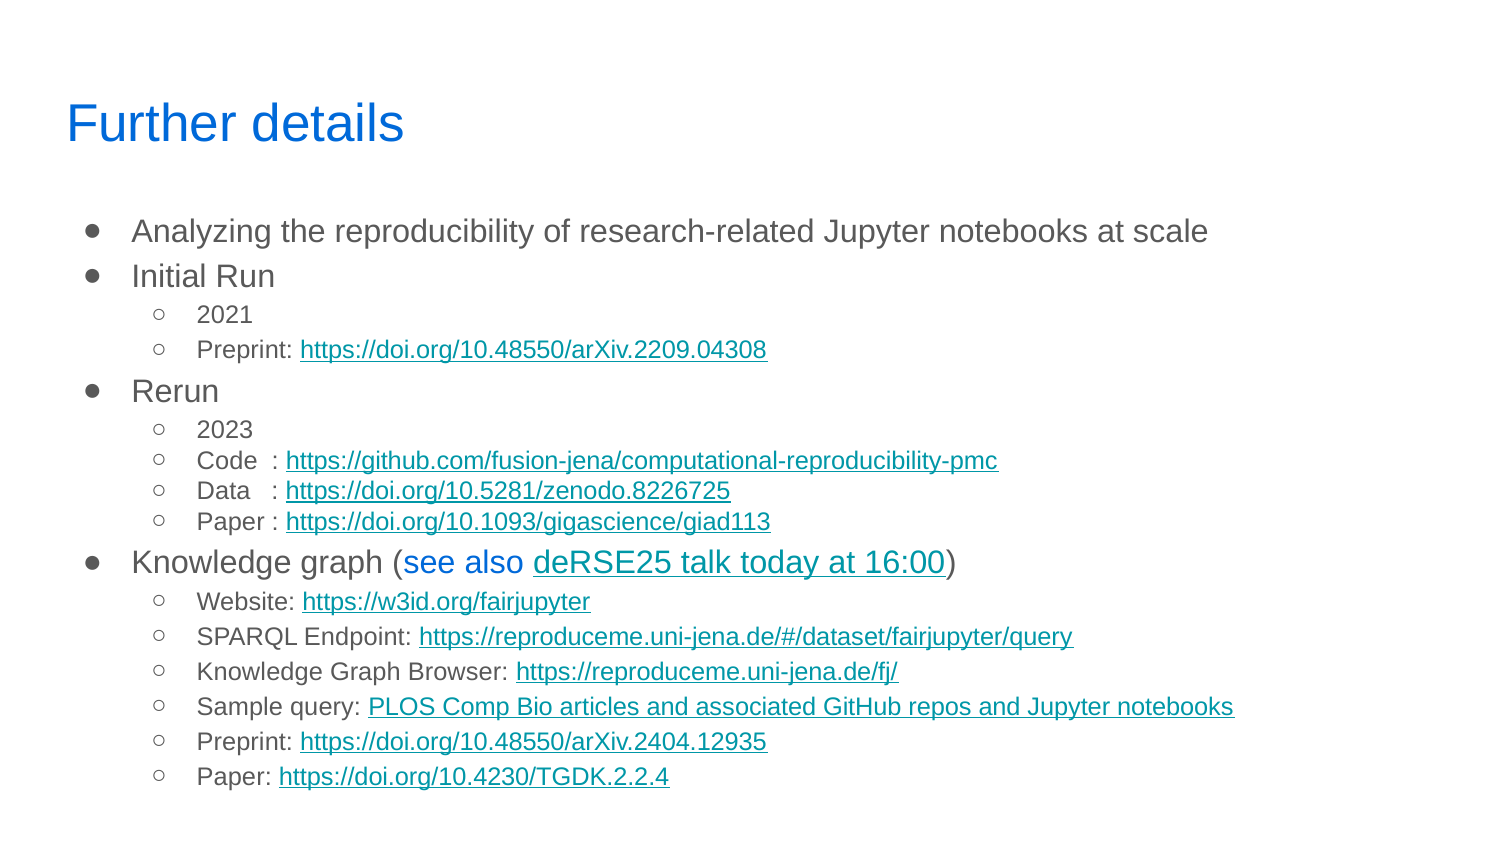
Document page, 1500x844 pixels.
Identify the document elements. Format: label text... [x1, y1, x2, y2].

list Analyzing the reproducibility of research-related Jupyter notebooks at scale Initial Run 2021 Preprint: https://doi.org/10.48550/arXiv.2209.04308 Rerun 2023 Code : https://github.com/fusion-jena/computational-reproducibility-pmc Data : https://doi.org/10.5281/zenodo.8226725 Paper : https://doi.org/10.1093/gigascience/giad113 Knowledge graph (see also deRSE25 talk today at 16:00) Website: https://w3id.org/fairjupyter SPARQL Endpoint: https://reproduceme.uni-jena.de/#/dataset/fairjupyter/query Knowledge Graph Browser: https://reproduceme.uni-jena.de/fj/ Sample query: PLOS Comp Bio articles and associated GitHub repos and Jupyter notebooks Preprint: https://doi.org/10.48550/arXiv.2404.12935 Paper: https://doi.org/10.4230/TGDK.2.2.4 [51, 189, 1449, 812]
title Further details [51, 72, 1449, 167]
